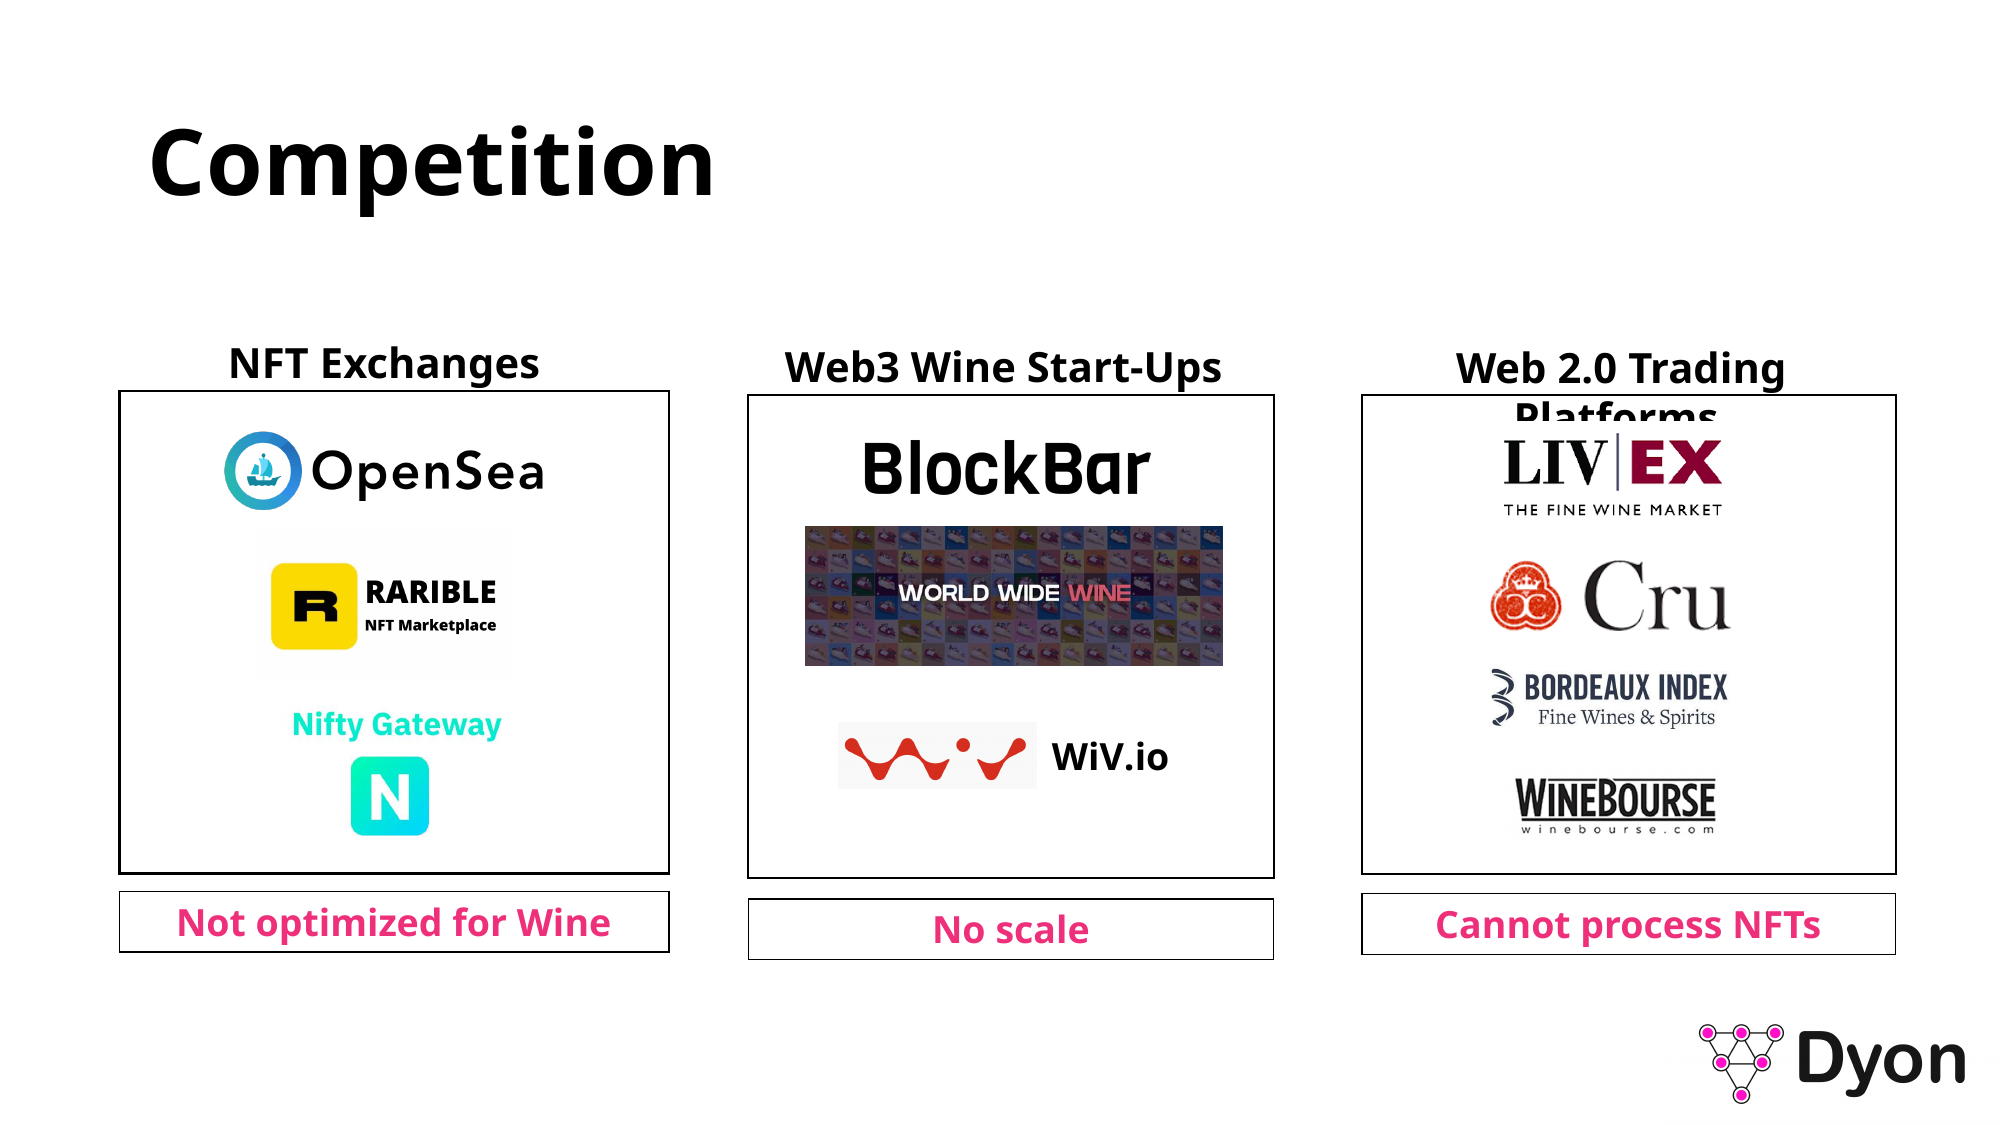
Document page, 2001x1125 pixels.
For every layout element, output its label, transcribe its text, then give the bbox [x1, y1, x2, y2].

picture [1485, 663, 1731, 729]
text_box Not optimized for Wine [119, 891, 669, 952]
text_box No scale [748, 898, 1274, 960]
picture [214, 418, 566, 524]
picture [805, 409, 1223, 666]
text_box Web3 Wine Start-Ups [741, 333, 1267, 400]
picture [1659, 1003, 2000, 1125]
text_box Web 2.0 Trading Platforms [1338, 334, 1904, 400]
title Competition [132, 56, 1858, 275]
text_box Cannot process NFTs [1361, 893, 1896, 955]
picture [1490, 560, 1731, 631]
picture [223, 526, 557, 859]
text_box NFT Exchanges [121, 329, 647, 396]
picture [1485, 421, 1745, 535]
picture [838, 722, 1037, 789]
text_box Web3 Wine Start-Ups [749, 396, 1267, 400]
text_box WiV.io [1036, 725, 1197, 786]
picture [1503, 767, 1726, 842]
text_box Web 2.0 Trading Platforms [1363, 396, 1895, 400]
